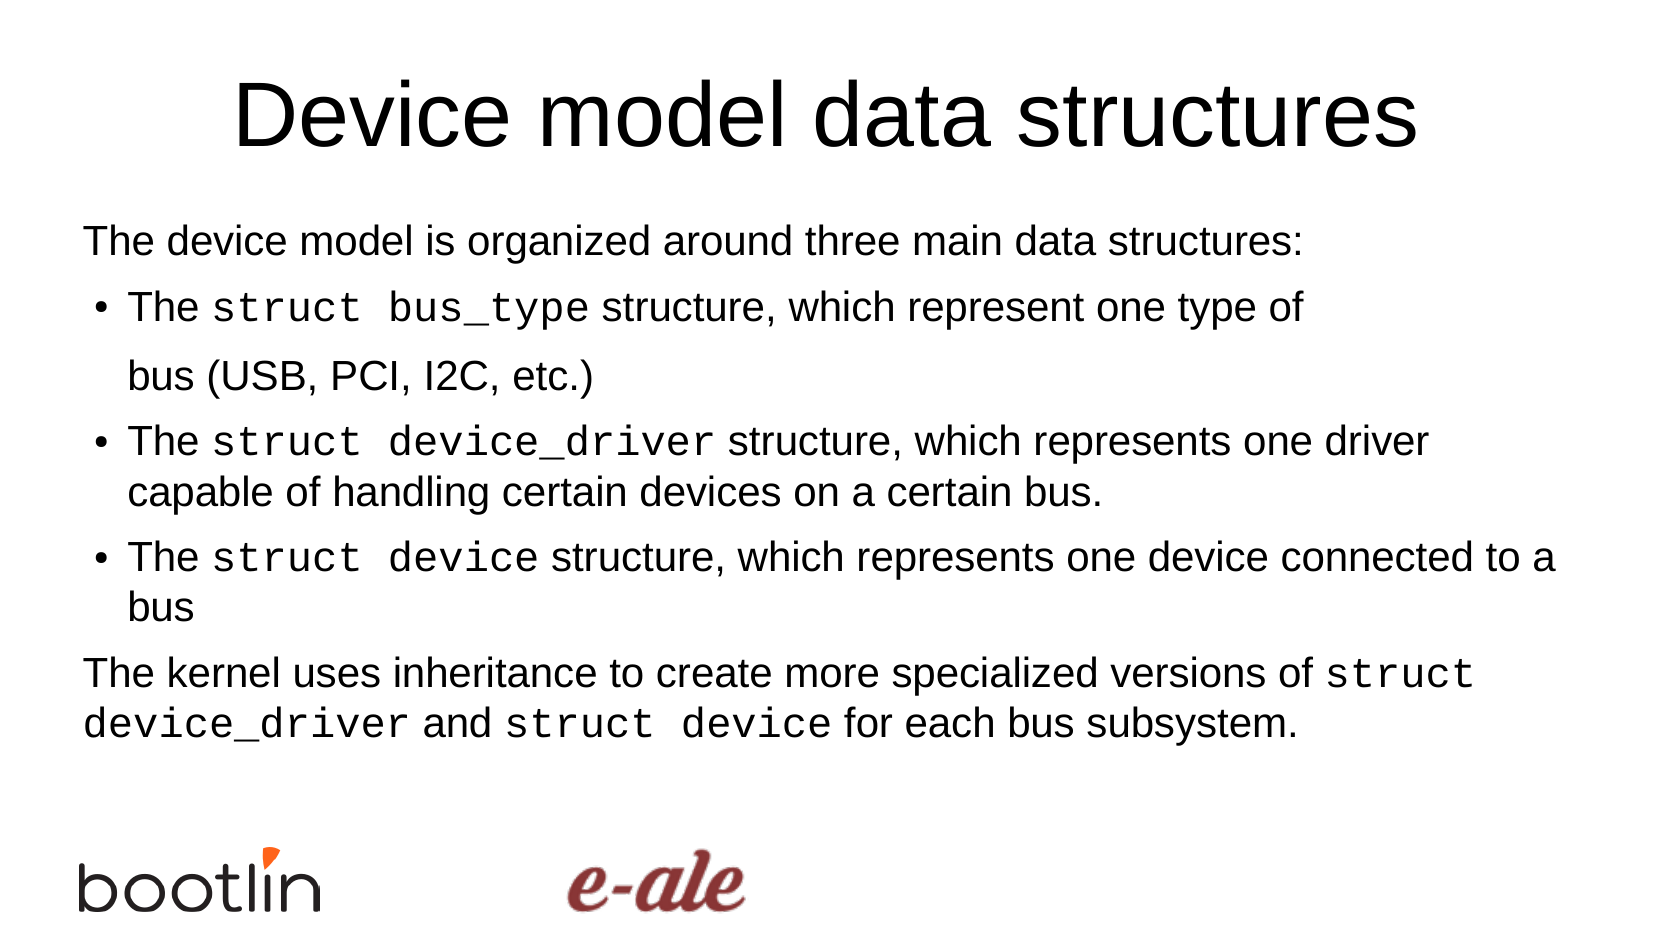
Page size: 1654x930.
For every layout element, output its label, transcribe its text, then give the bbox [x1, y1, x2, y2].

list The device model is organized around three main data structures: The struct bus_type structure, which represent one type of bus (USB, PCI, I2C, etc.) The struct device_driver structure, which represents one driver capable of handling certain devices on a certain bus. The struct device structure, which represents one device connected to a bus The kernel uses inheritance to create more specialized versions of struct device_driver and struct device for each bus subsystem. [82, 217, 1571, 757]
title Device model data structures [82, 37, 1571, 193]
picture [565, 847, 749, 915]
picture [79, 847, 320, 912]
